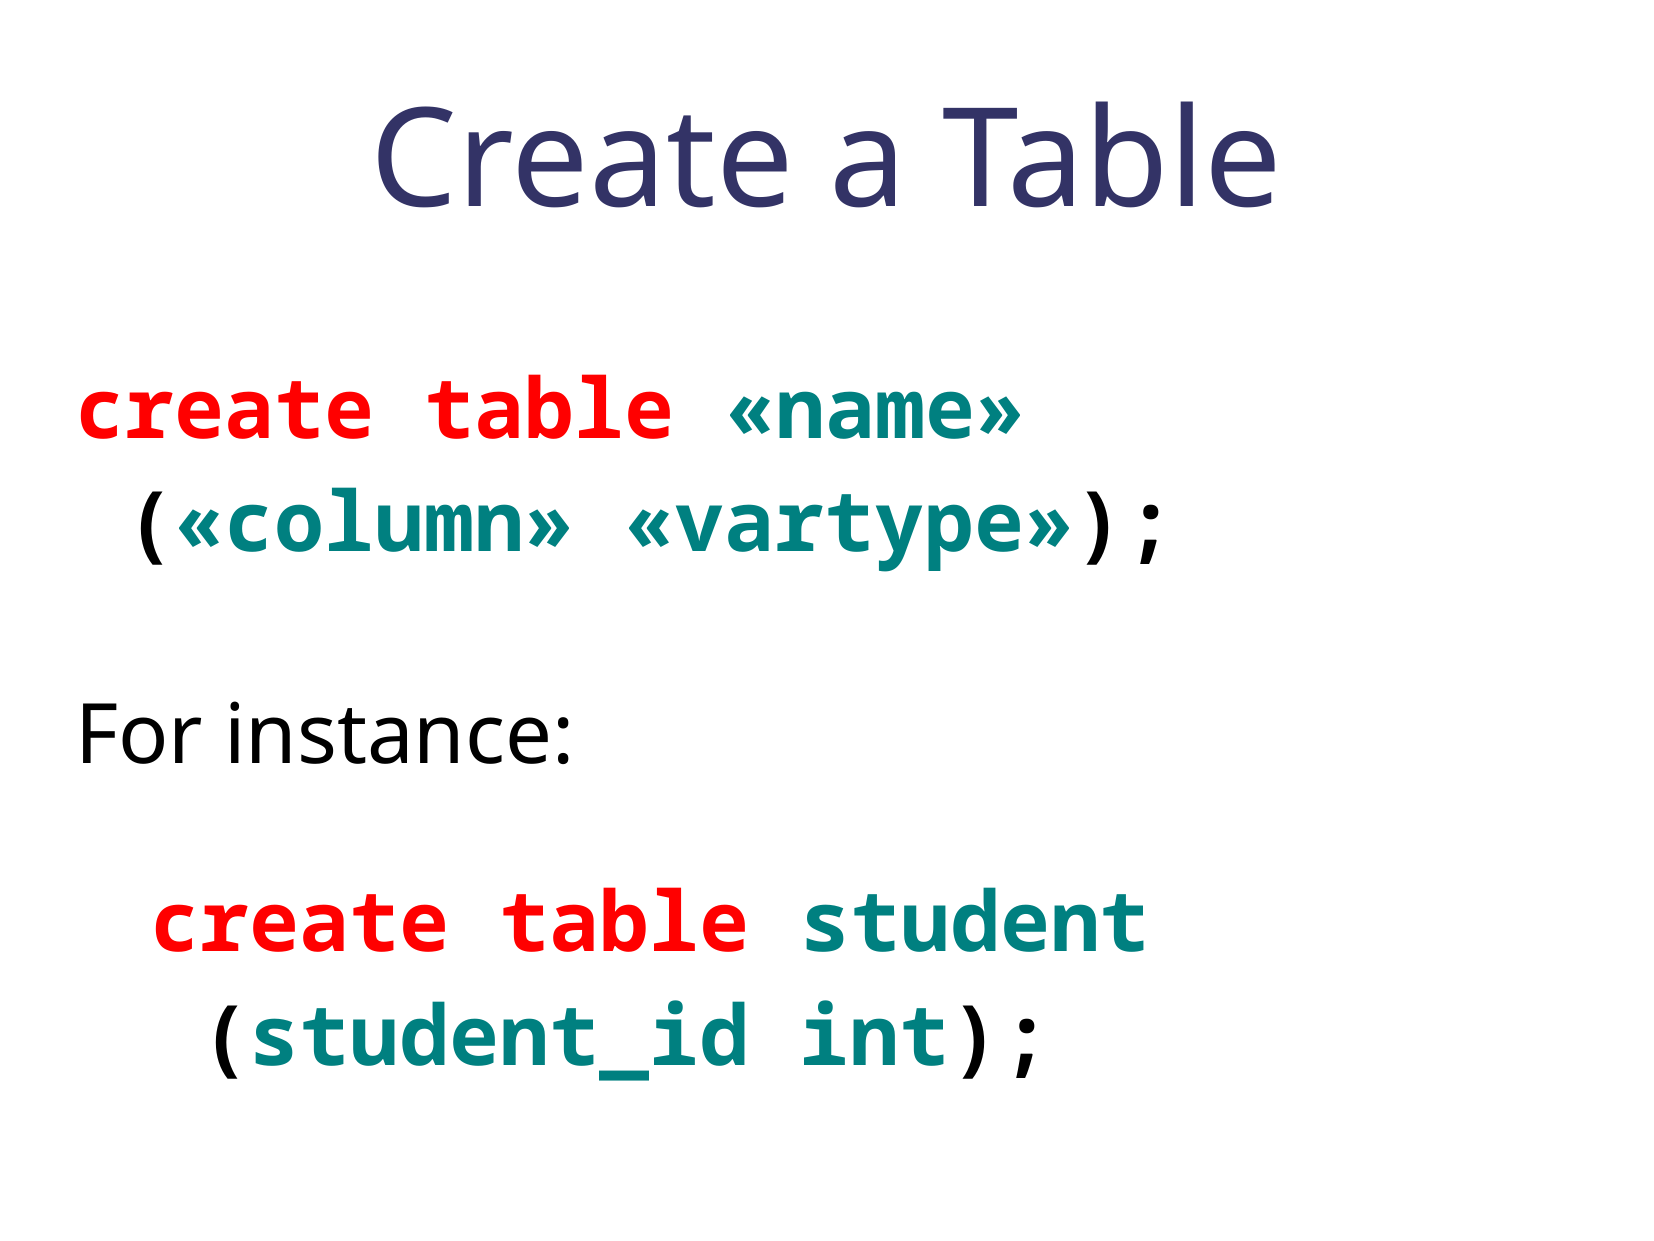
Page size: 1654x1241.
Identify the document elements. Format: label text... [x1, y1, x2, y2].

text_box For instance: [75, 675, 1654, 865]
title Create a Table [82, 56, 1571, 250]
text_box create table student (student_id int); [150, 865, 1654, 1055]
subtitle create table «name» («column» «vartype»); [75, 349, 1613, 542]
